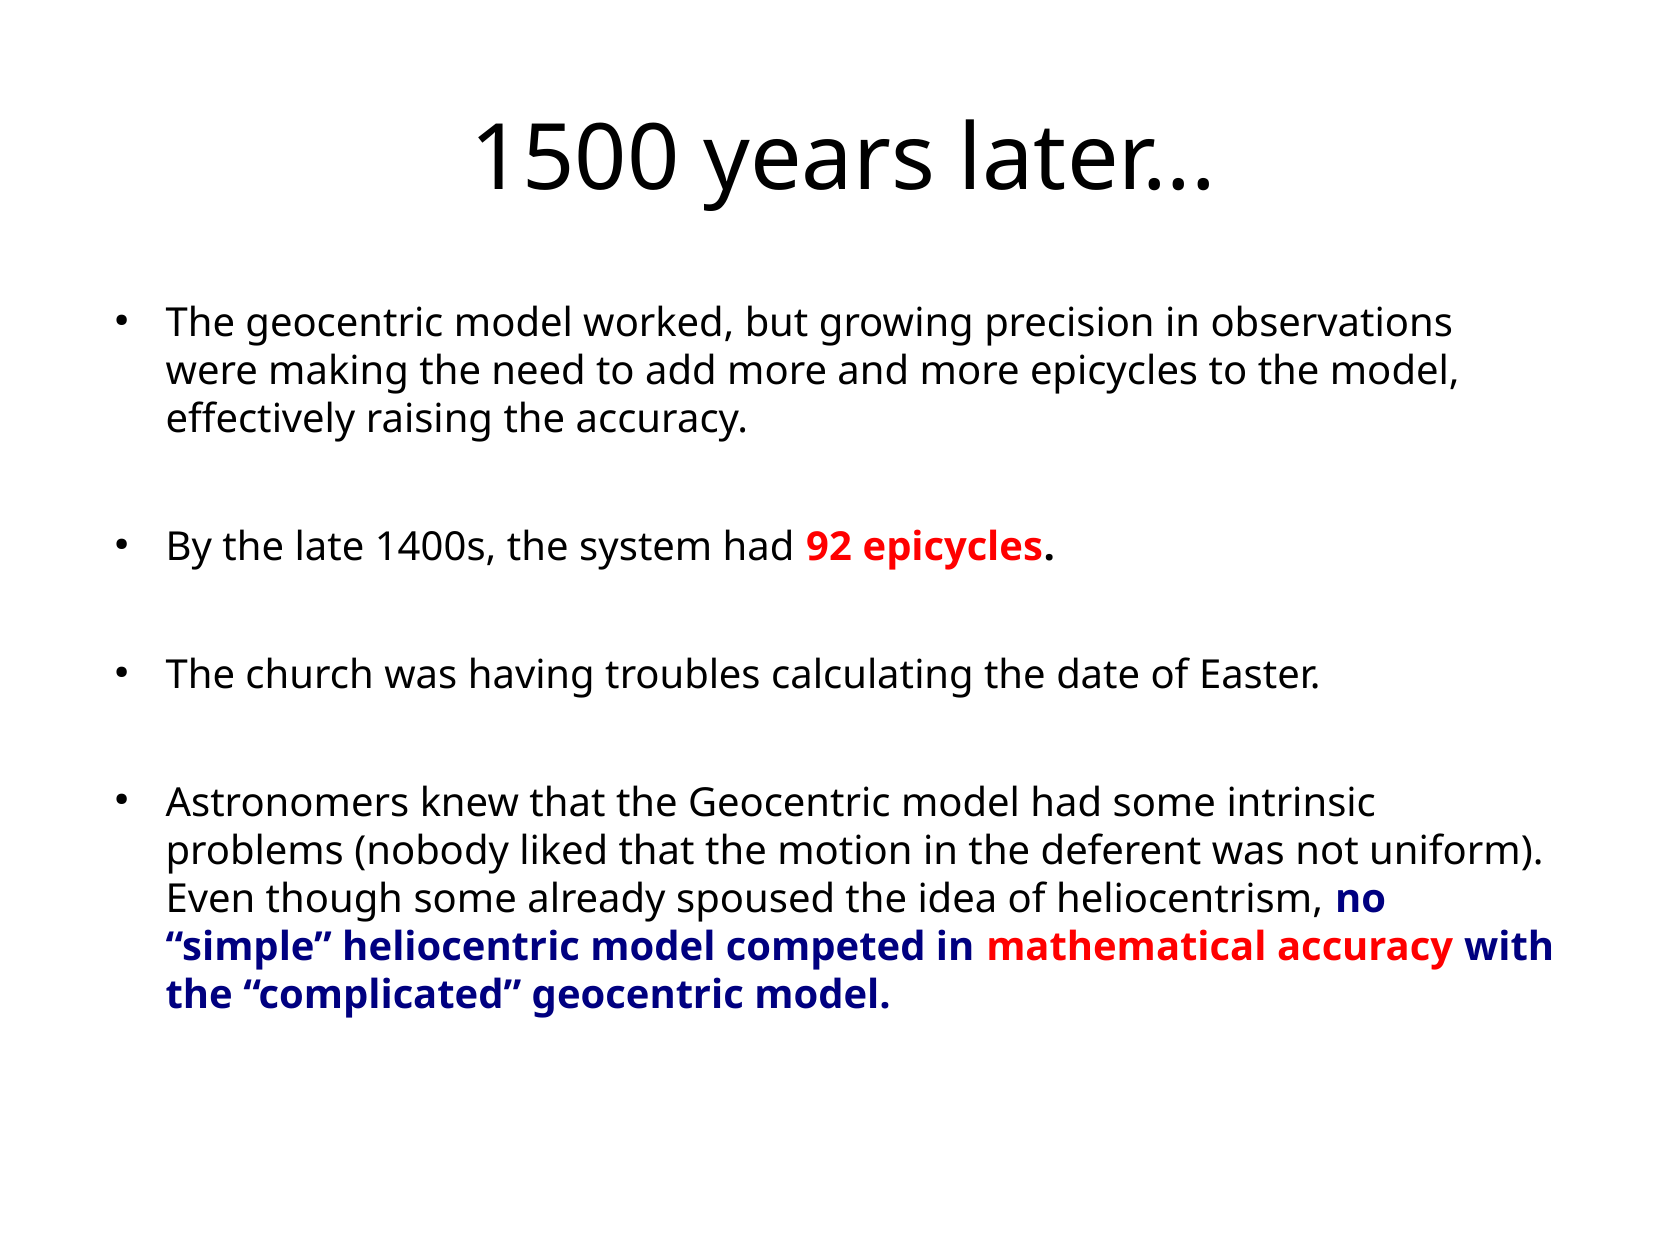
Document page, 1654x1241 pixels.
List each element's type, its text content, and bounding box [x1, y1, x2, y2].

title 1500 years later... [82, 49, 1571, 257]
list The geocentric model worked, but growing precision in observations were making the need to add more and more epicycles to the model, effectively raising the accuracy. By the late 1400s, the system had 92 epicycles. The church was having troubles calculating the date of Easter. Astronomers knew that the Geocentric model had some intrinsic problems (nobody liked that the motion in the deferent was not uniform). Even though some already spoused the idea of heliocentrism, no “simple” heliocentric model competed in mathematical accuracy with the “complicated” geocentric model. [82, 289, 1571, 1108]
